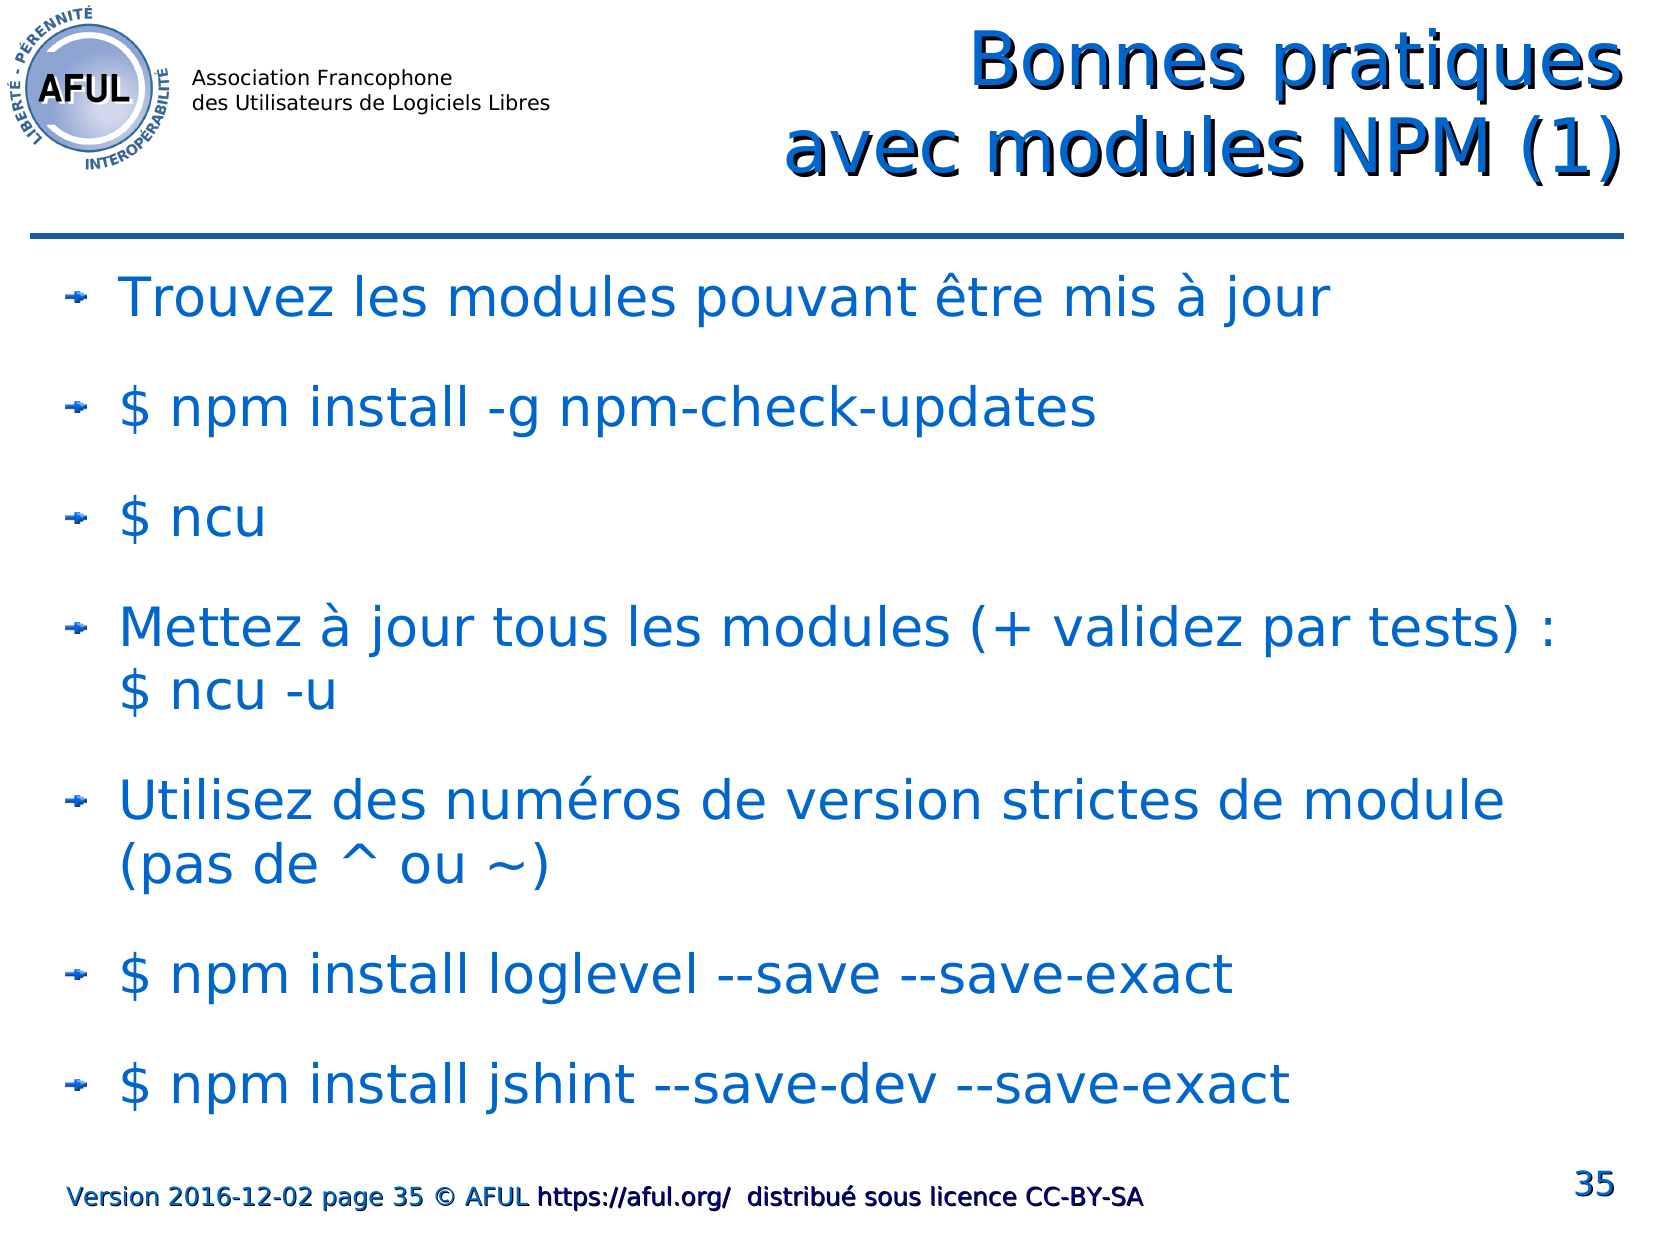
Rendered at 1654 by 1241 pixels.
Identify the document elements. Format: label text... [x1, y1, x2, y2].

title Bonnes pratiques avec modules NPM (1) [501, 0, 1625, 207]
picture [0, 0, 178, 178]
list Trouvez les modules pouvant être mis à jour $ npm install -g npm-check-updates $ ncu Mettez à jour tous les modules (+ validez par tests) : $ ncu -u Utilisez des numéros de version strictes de module (pas de ^ ou ~) $ npm install loglevel --save --save-exact $ npm install jshint --save-dev --save-exact [47, 265, 1595, 1241]
